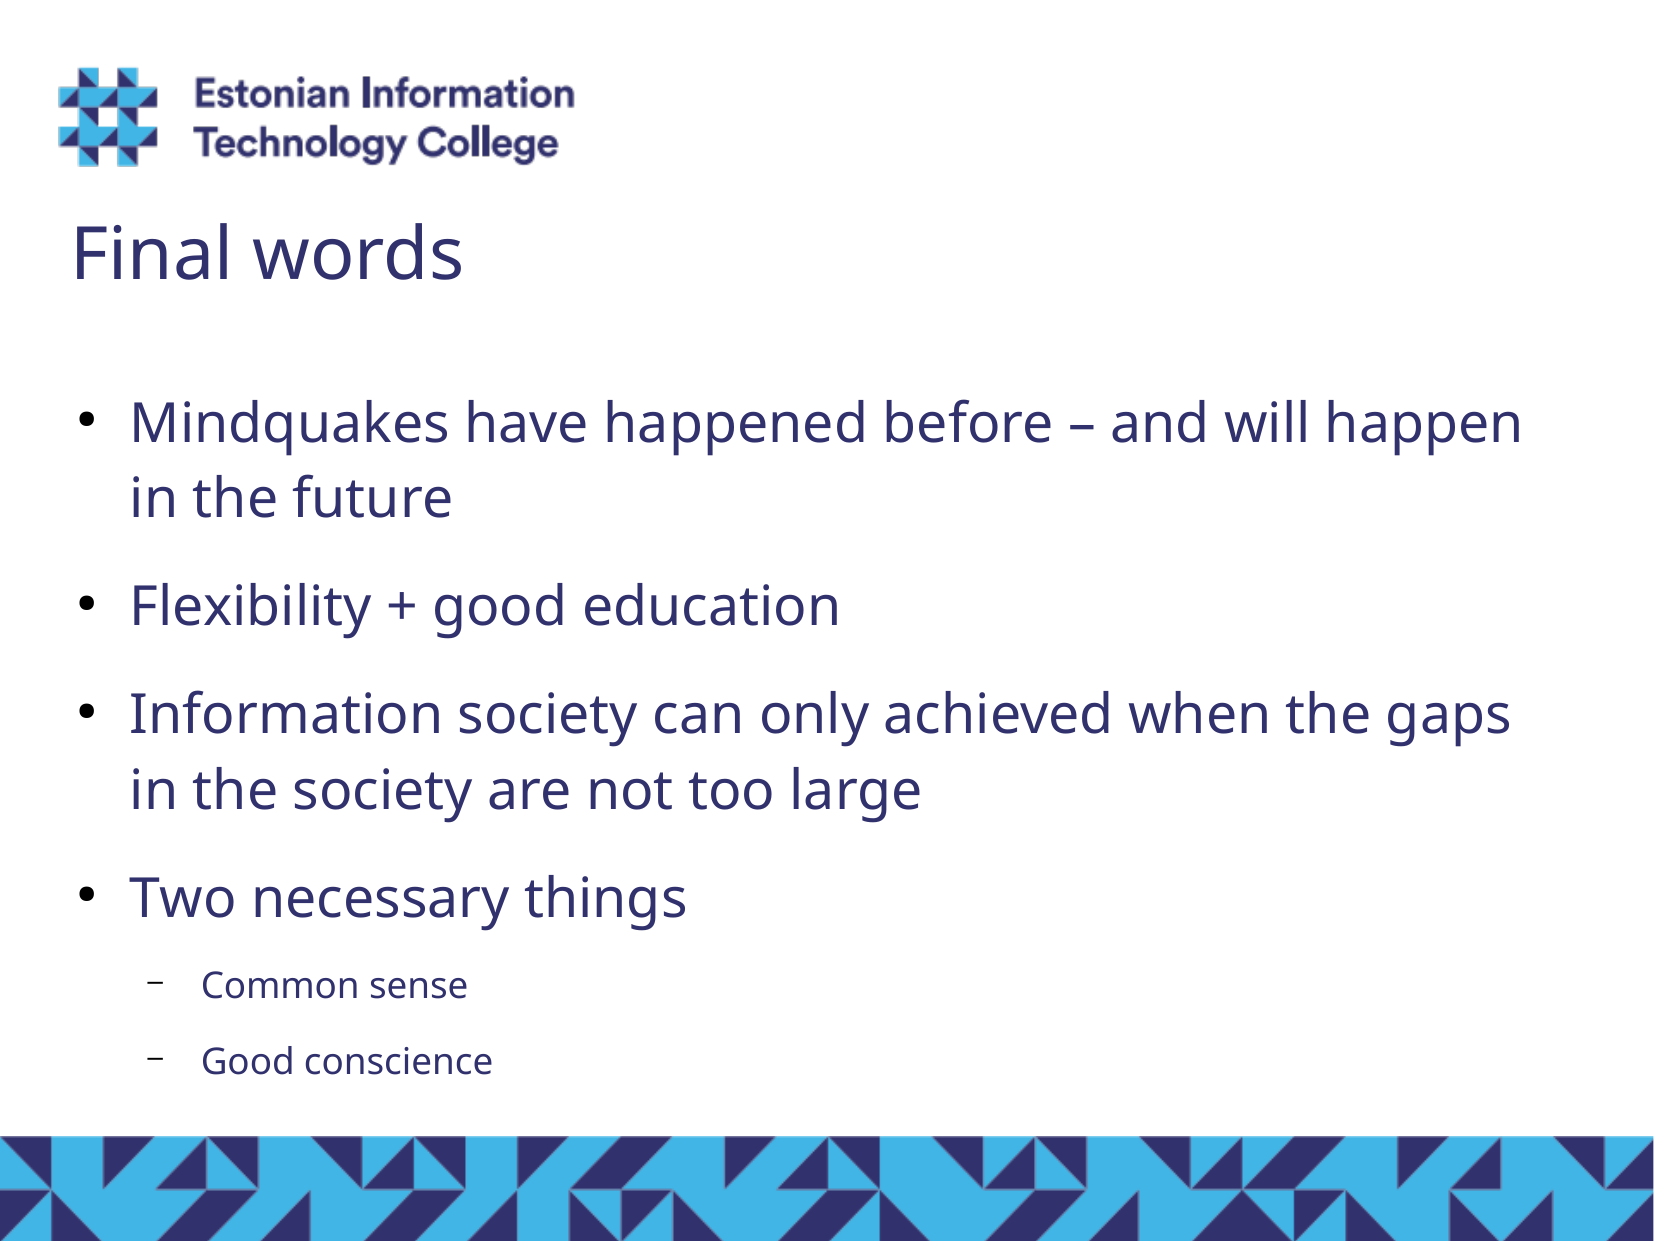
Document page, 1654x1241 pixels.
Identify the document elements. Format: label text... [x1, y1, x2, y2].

list Mindquakes have happened before – and will happen in the future Flexibility + good education Information society can only achieved when the gaps in the society are not too large Two necessary things Common sense Good conscience [59, 383, 1548, 1205]
title Final words [70, 147, 1560, 355]
